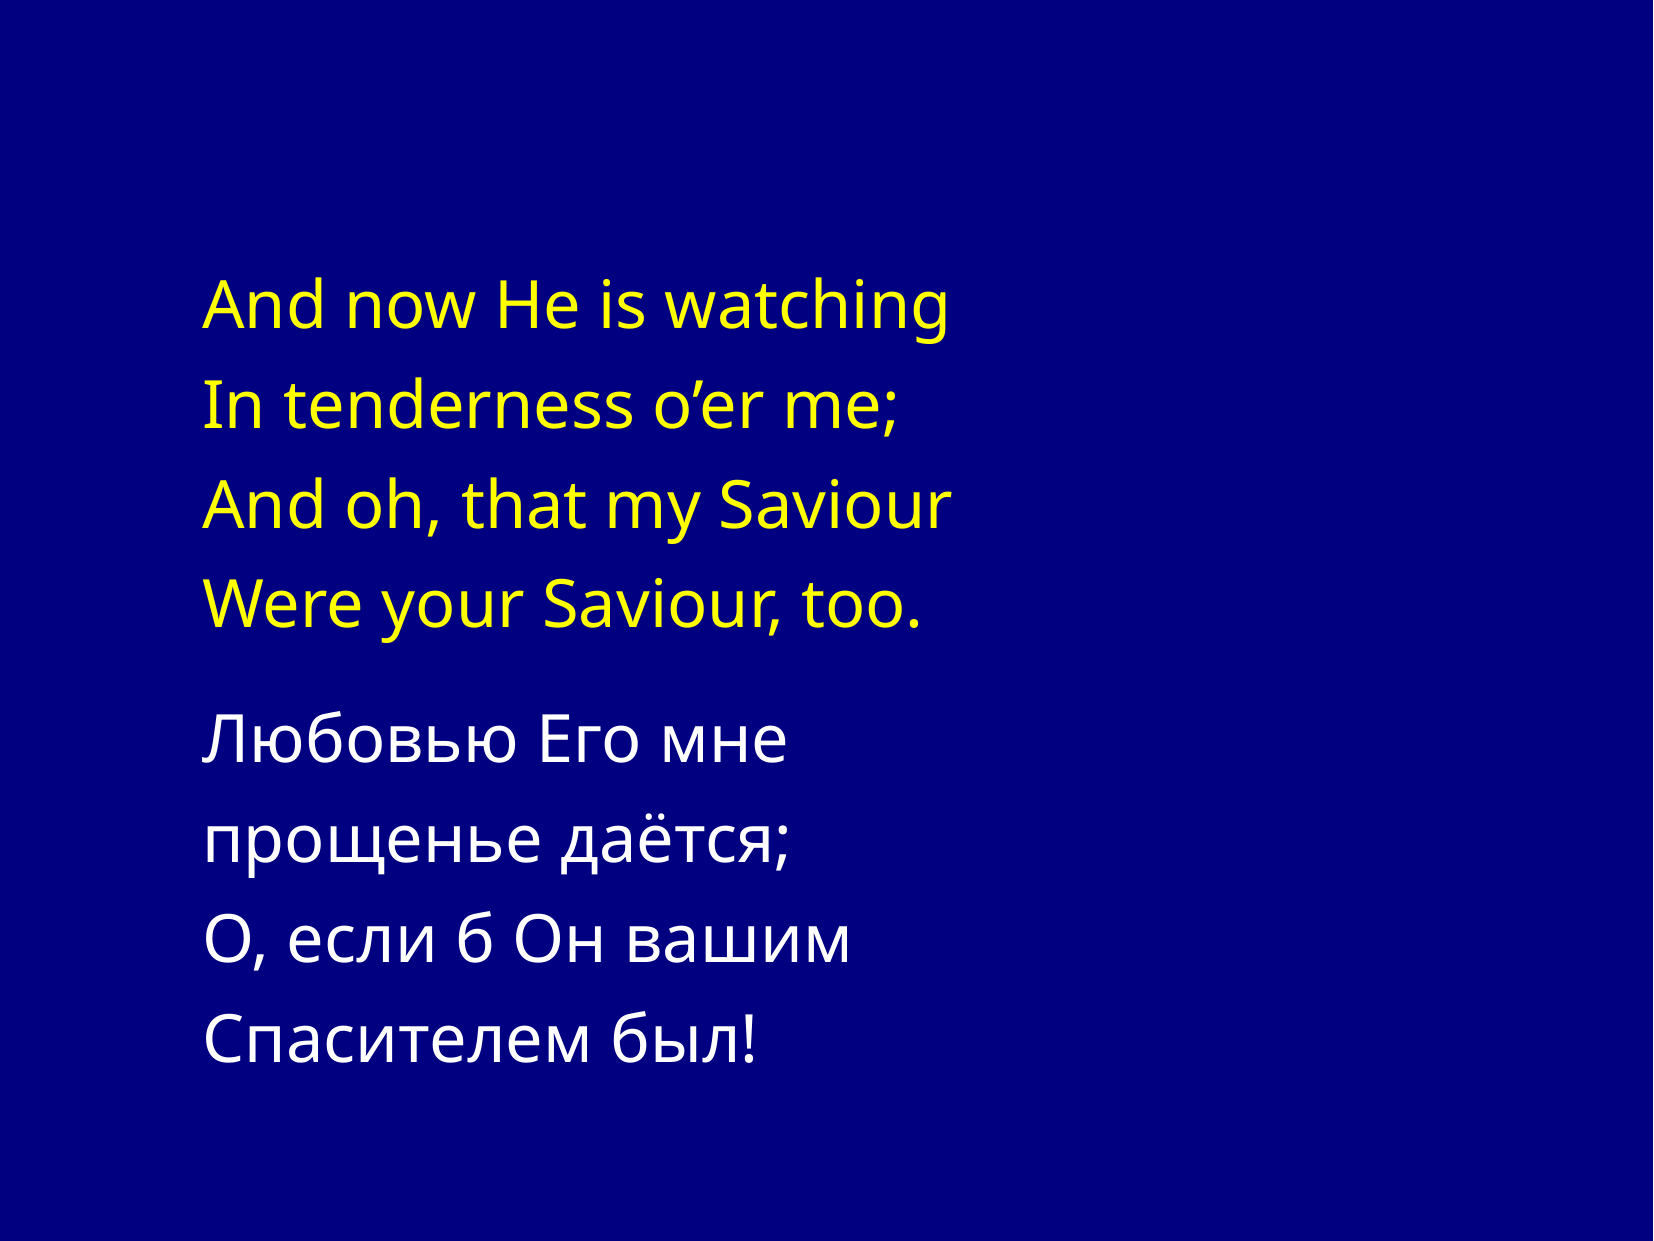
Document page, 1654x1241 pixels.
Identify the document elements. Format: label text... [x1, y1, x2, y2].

text_box And now He is watching In tenderness o’er me; And oh, that my Saviour Were your Saviour, too. [75, 150, 1576, 638]
text_box Любовью Его мне прощенье даётся; О, если б Он вашим Спасителем был! [75, 675, 1576, 1163]
